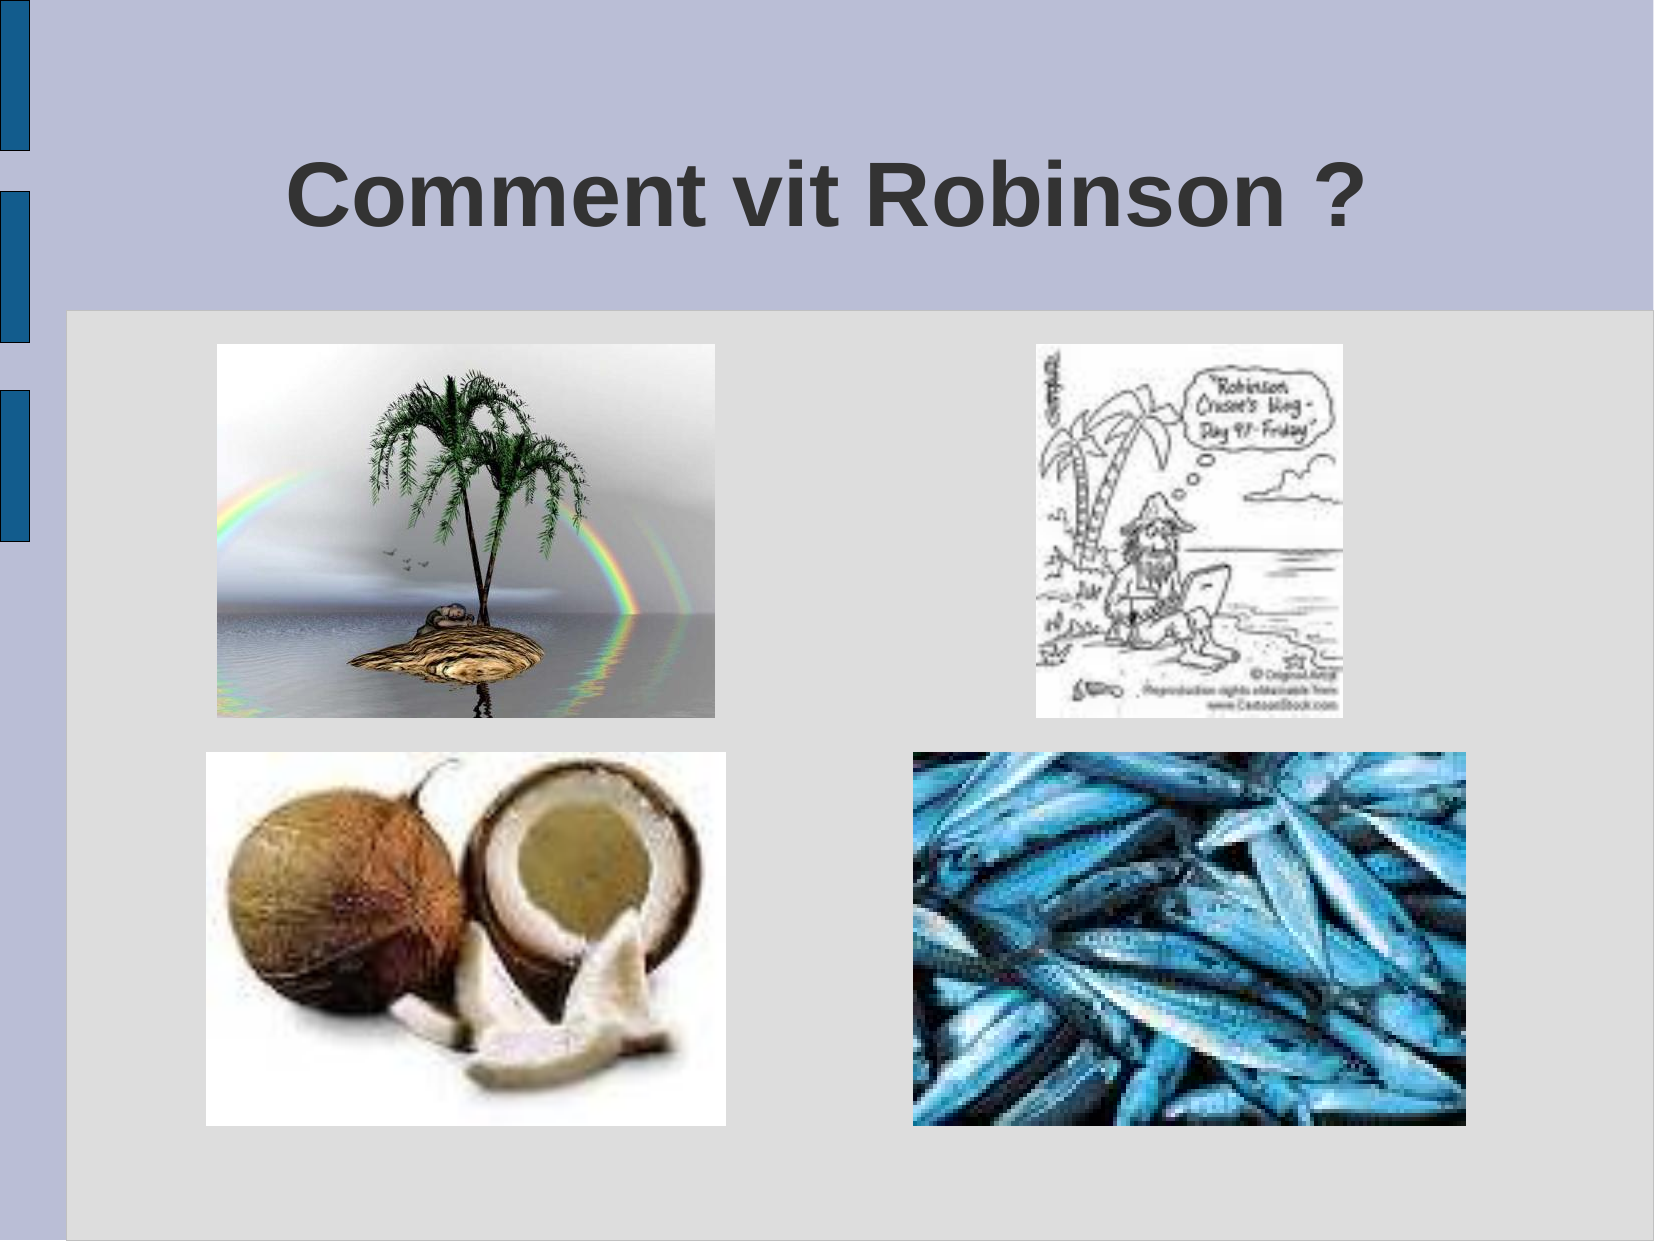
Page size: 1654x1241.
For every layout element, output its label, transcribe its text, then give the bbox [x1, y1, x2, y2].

picture [206, 752, 726, 1126]
title Comment vit Robinson ? [121, 91, 1534, 299]
picture [1036, 344, 1343, 718]
picture [913, 752, 1466, 1126]
picture [217, 344, 715, 718]
